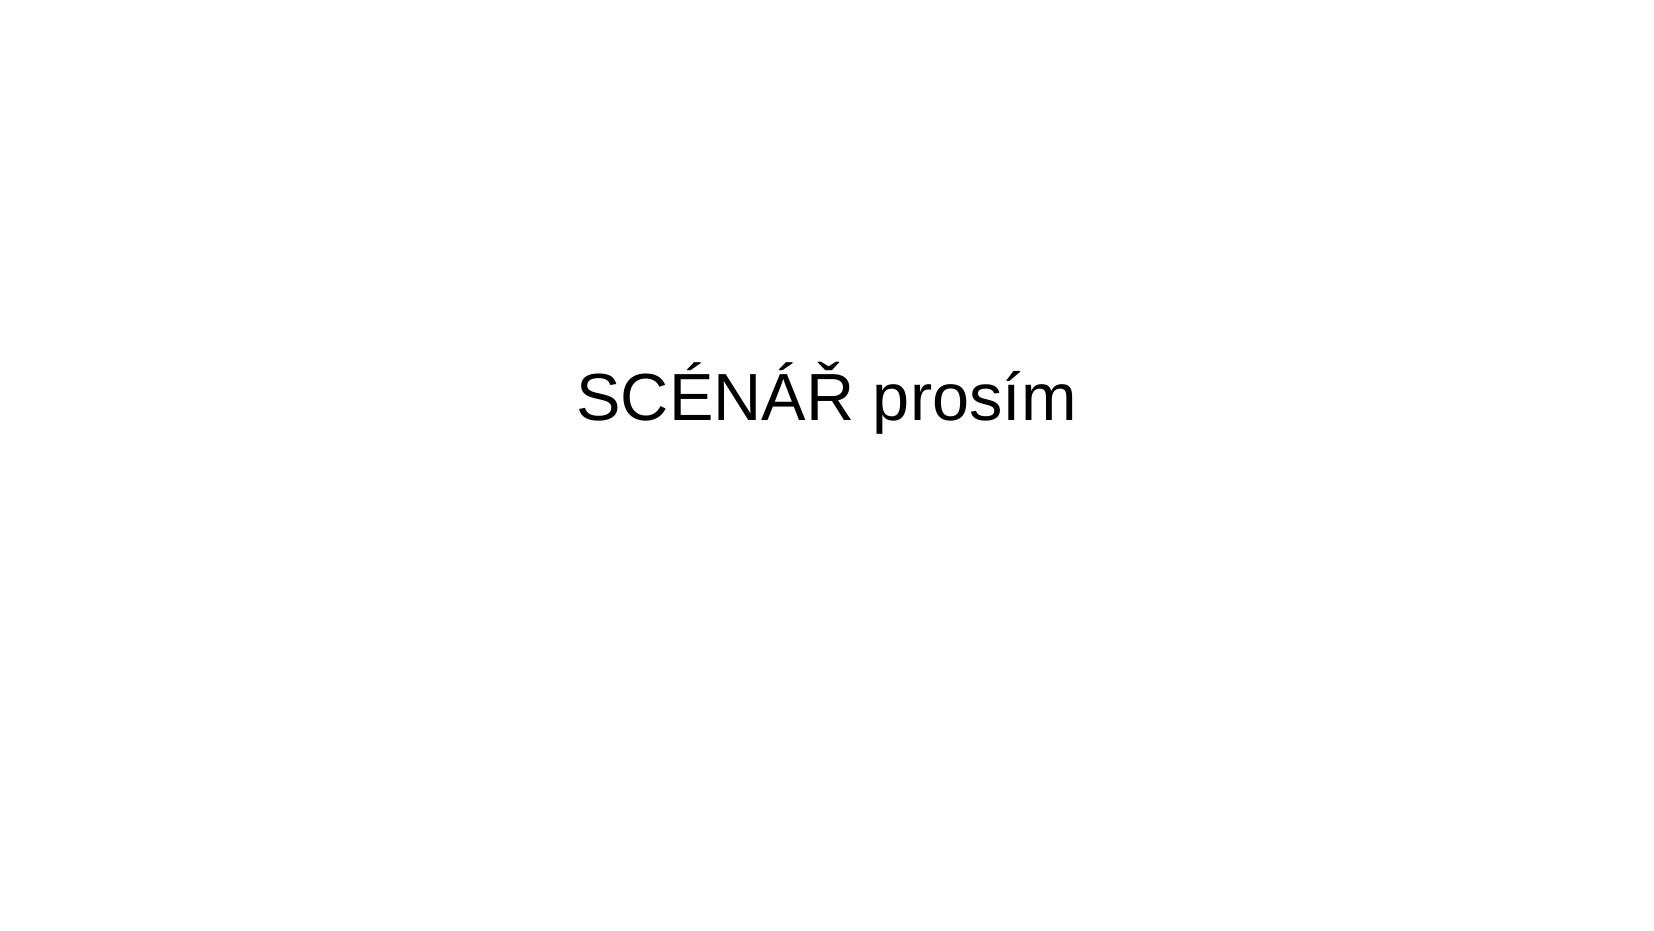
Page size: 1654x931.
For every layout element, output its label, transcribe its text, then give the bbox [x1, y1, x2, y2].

subtitle SCÉNÁŘ prosím [82, 37, 1571, 757]
